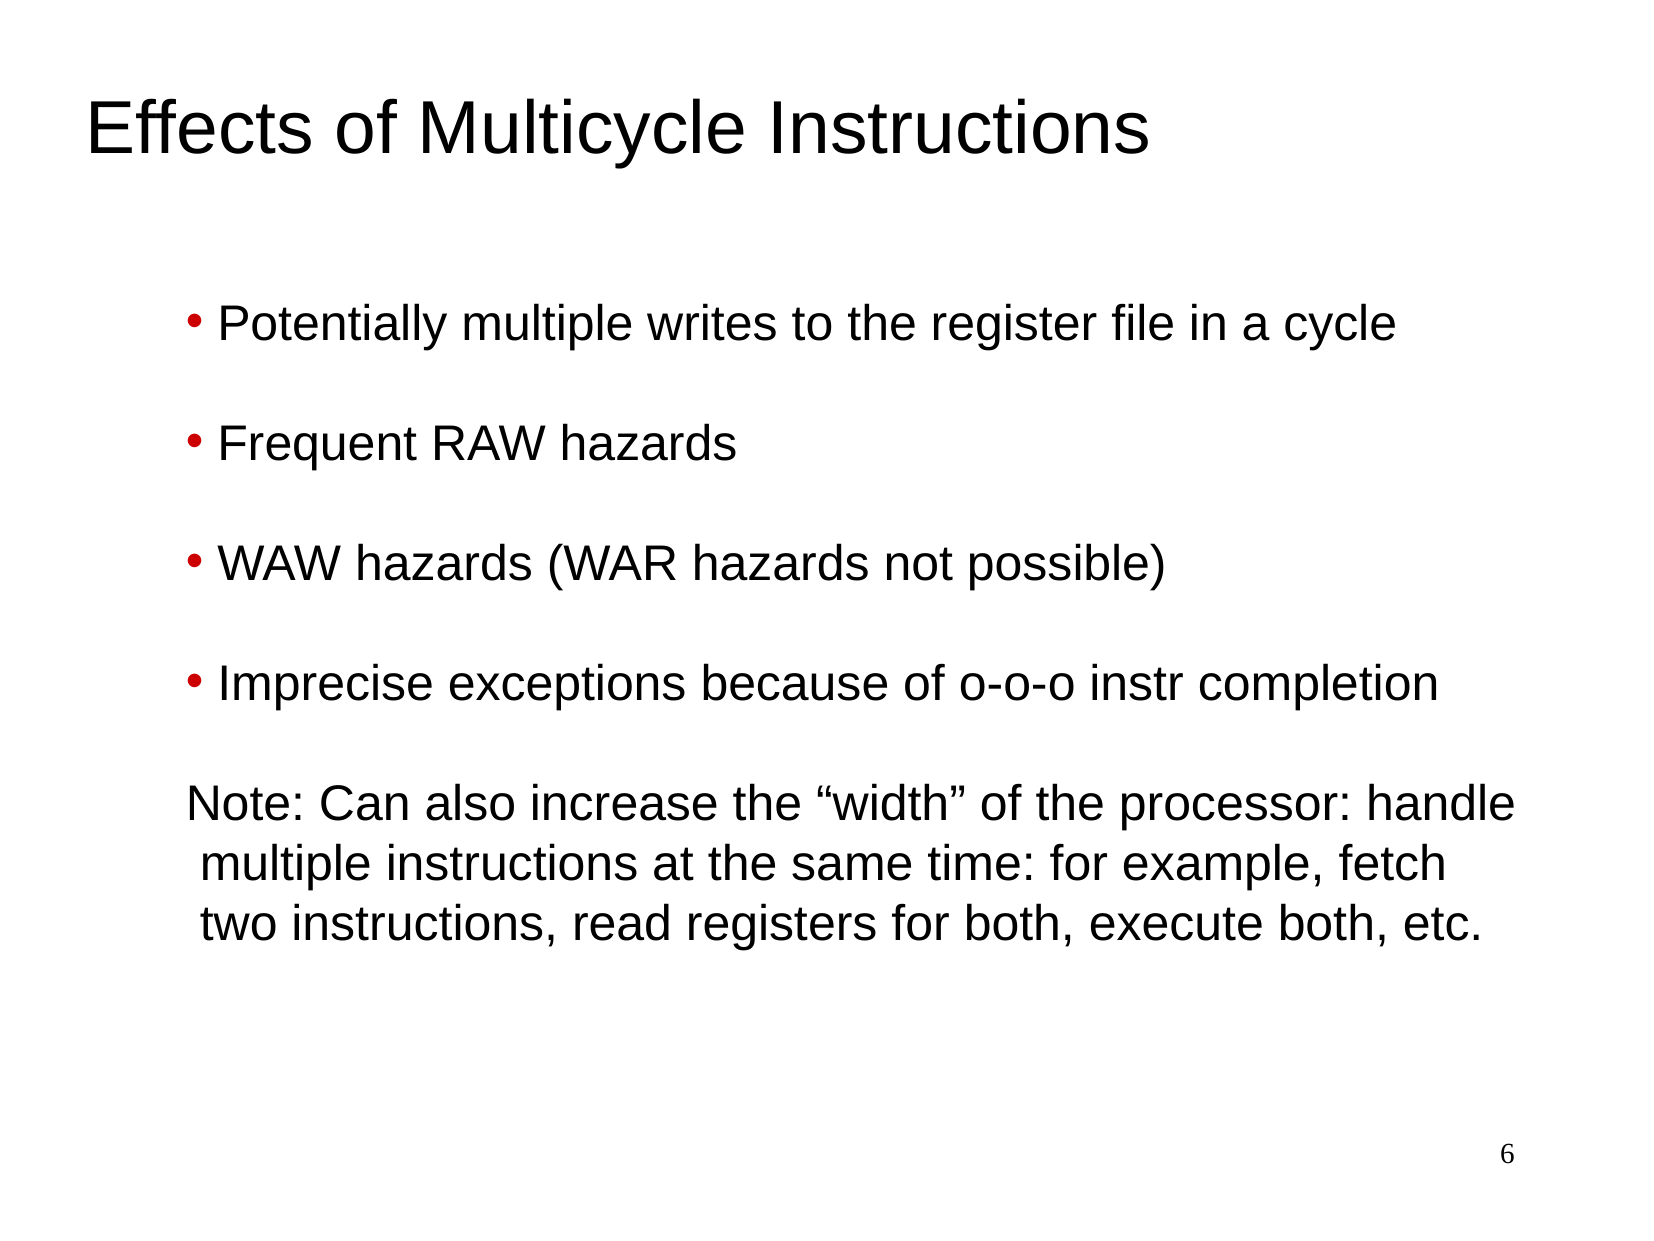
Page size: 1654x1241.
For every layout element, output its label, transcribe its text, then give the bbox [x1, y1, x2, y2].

text_box <number> [1185, 1129, 1530, 1213]
text_box Potentially multiple writes to the register file in a cycle Frequent RAW hazards WAW hazards (WAR hazards not possible) Imprecise exceptions because of o-o-o instr completion Note: Can also increase the “width” of the processor: handle multiple instructions at the same time: for example, fetch two instructions, read registers for both, execute both, etc. [171, 282, 1533, 959]
text_box Effects of Multicycle Instructions [70, 71, 1167, 177]
